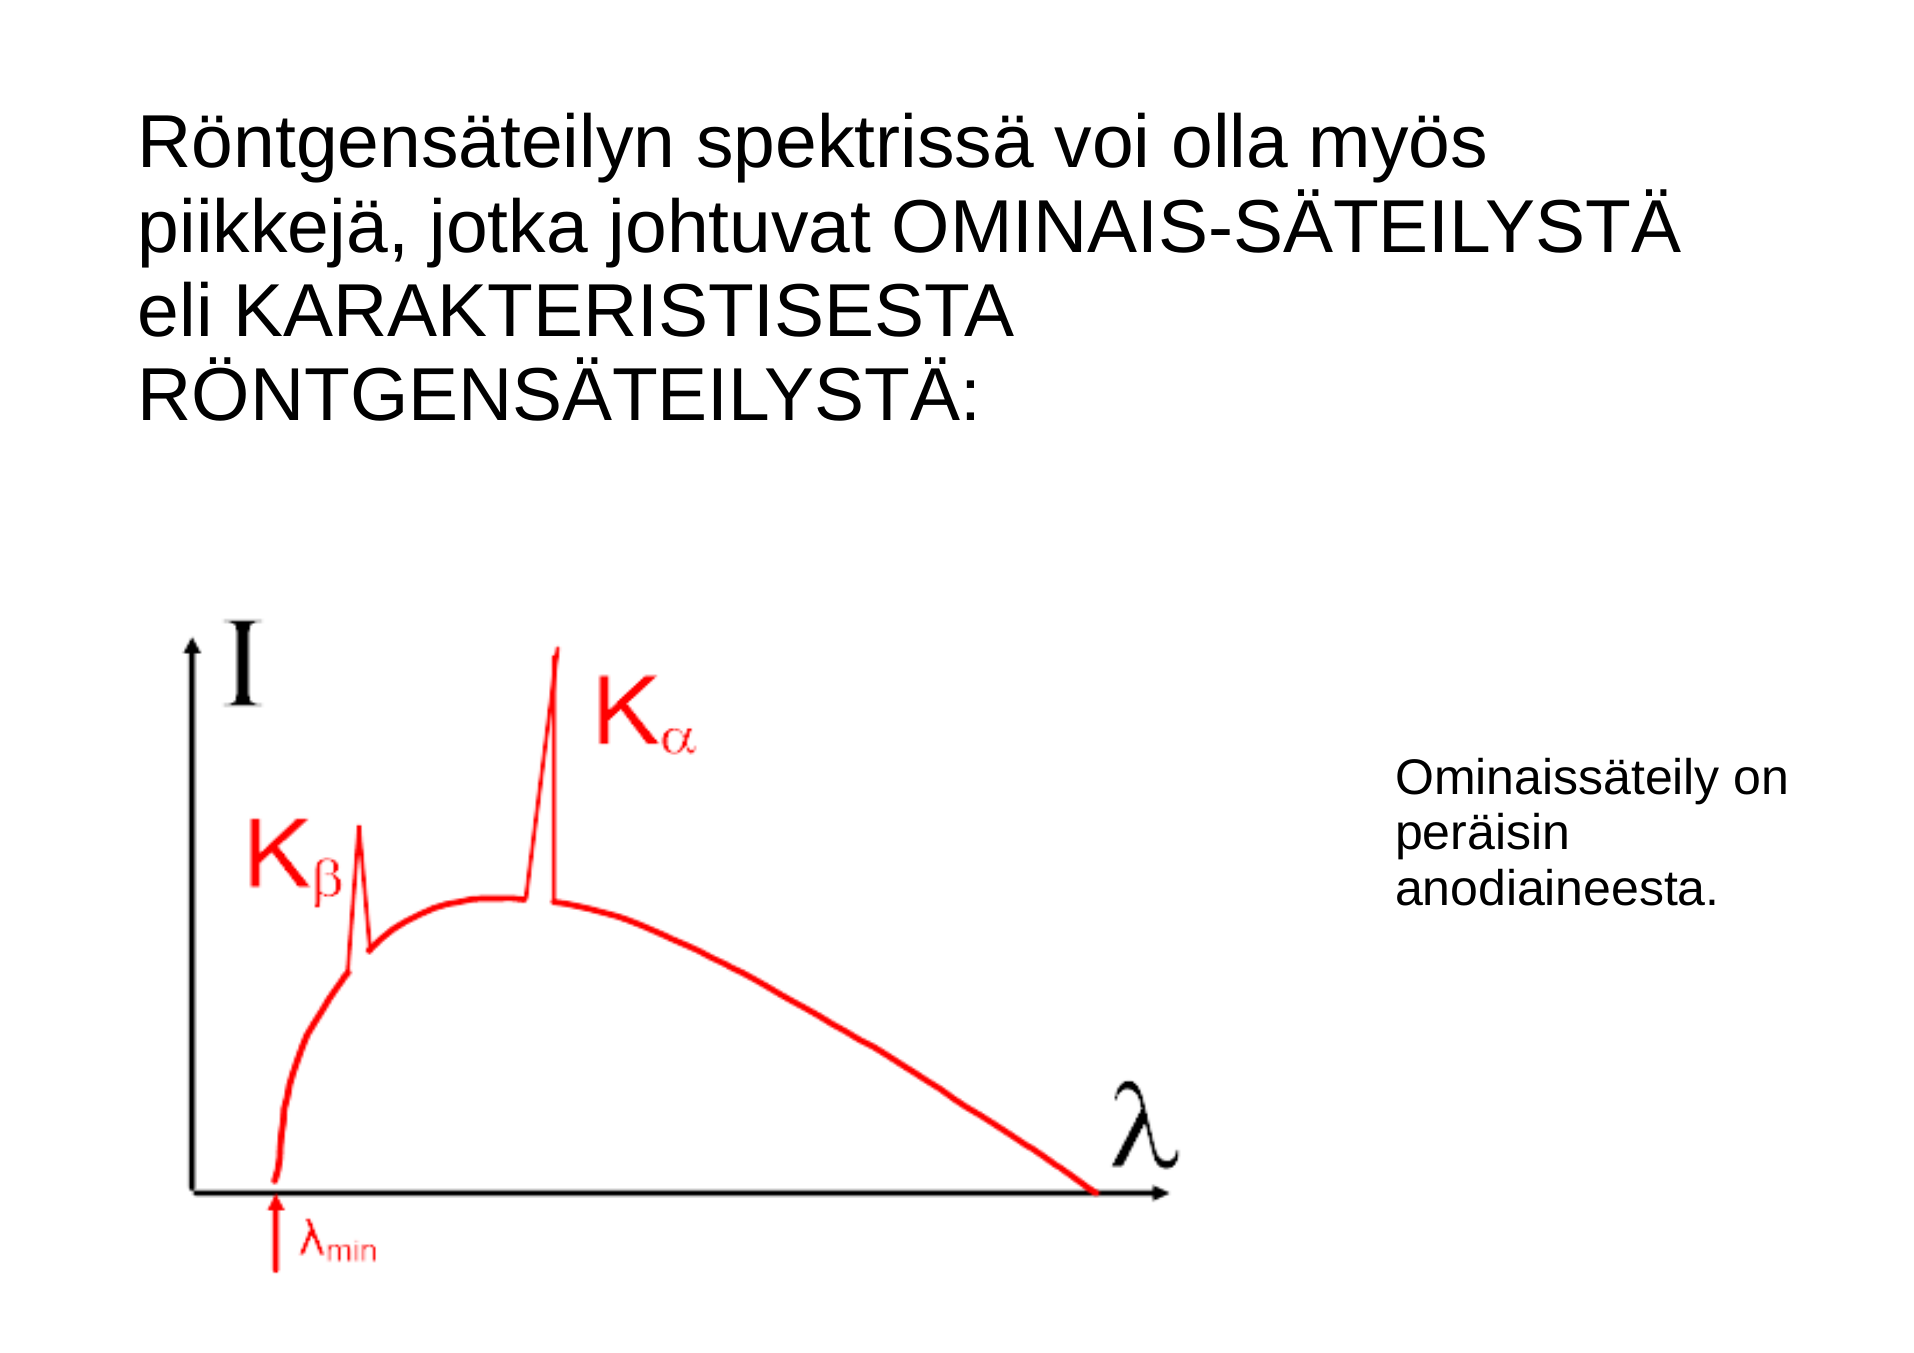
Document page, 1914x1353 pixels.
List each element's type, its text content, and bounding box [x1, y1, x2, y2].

text_box Ominaissäteily on peräisin anodiaineesta. [1380, 741, 1818, 941]
picture [136, 528, 1237, 1326]
text_box Röntgensäteilyn spektrissä voi olla myös piikkejä, jotka johtuvat OMINAIS-SÄTEILYSTÄ eli KARAKTERISTISESTA RÖNTGENSÄTEILYSTÄ: [122, 92, 1791, 567]
